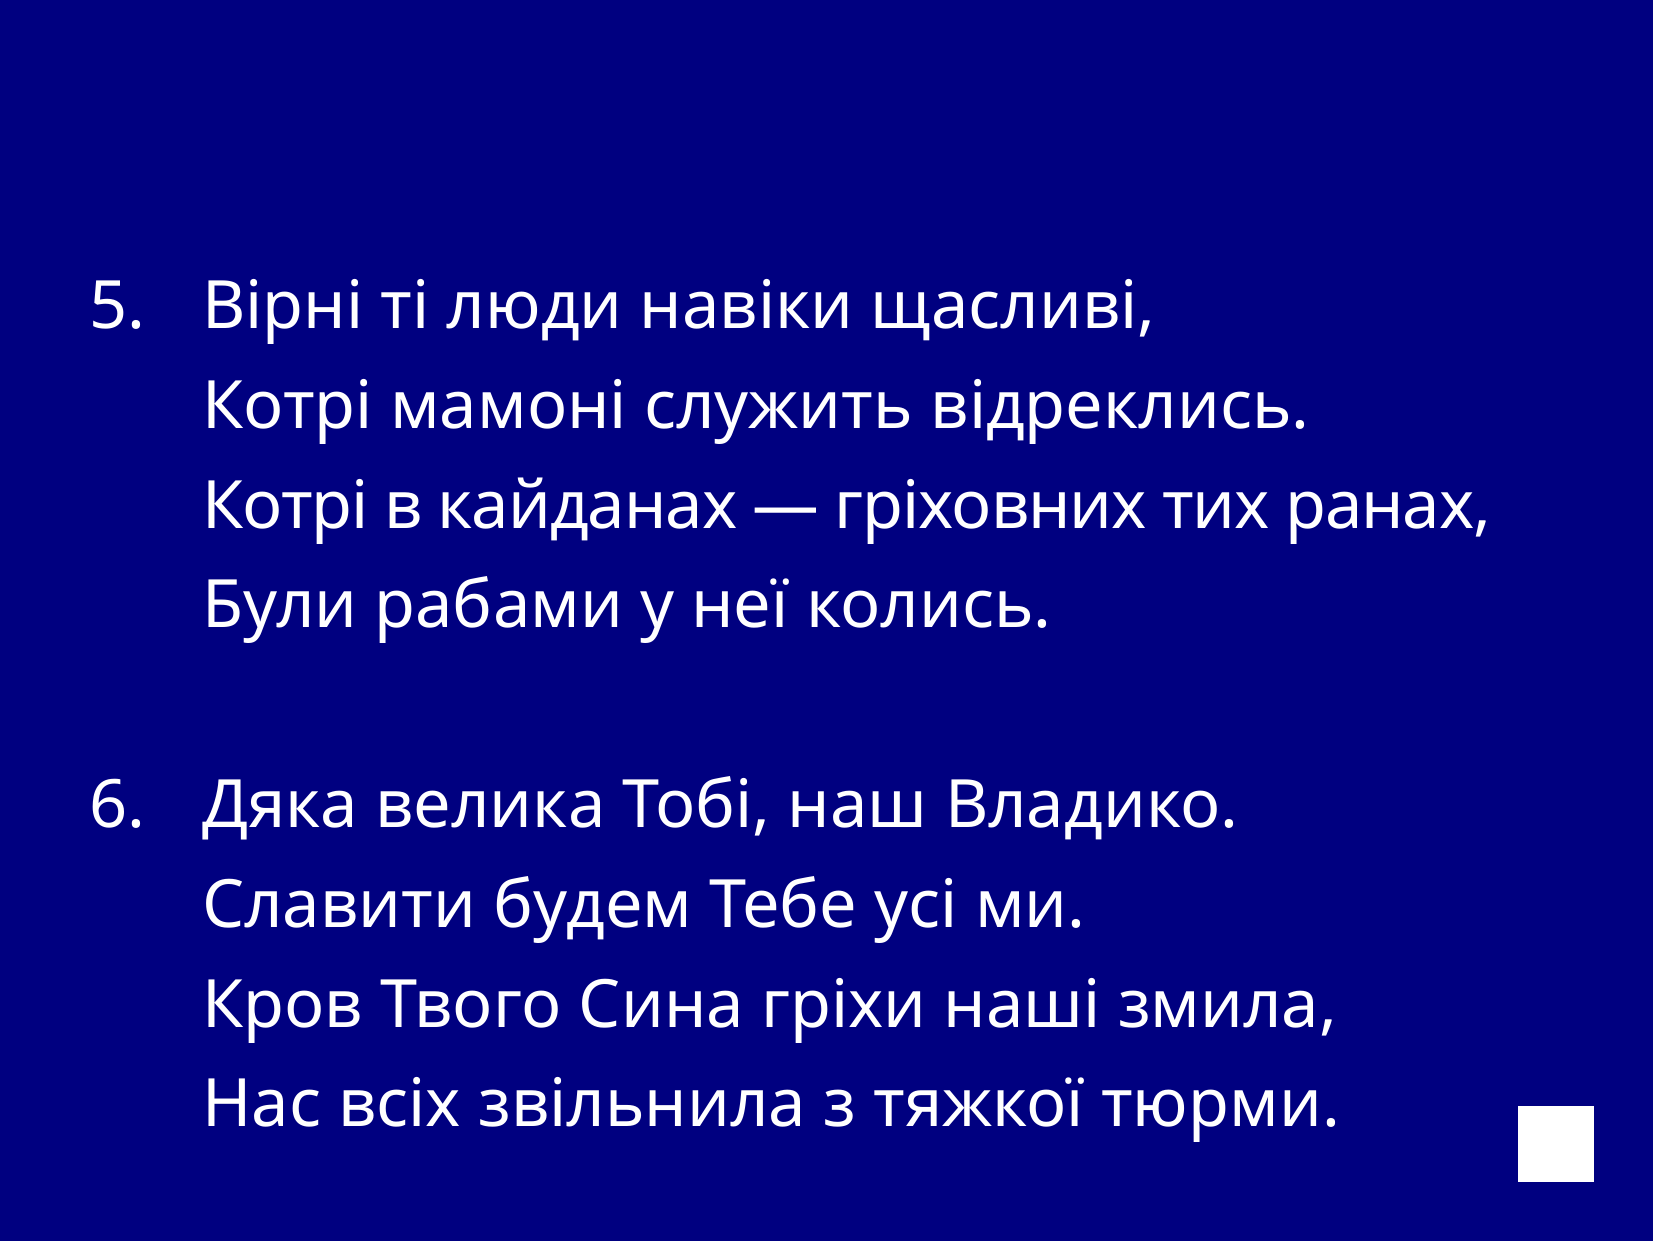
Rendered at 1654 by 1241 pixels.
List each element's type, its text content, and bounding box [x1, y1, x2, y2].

text_box [1518, 1163, 1594, 1182]
text_box 5. Вірні ті люди навіки щасливі, Котрі мамоні служить відреклись. Котрі в кайданах ― гріховних тих ранах, Були рабами у неї колись. 6. Дяка велика Тобі, наш Владико. Славити будем Тебе усі ми. Кров Твого Сина гріхи наші змила, Нас всіх звільнила з тяжкої тюрми. [75, 150, 1651, 1163]
